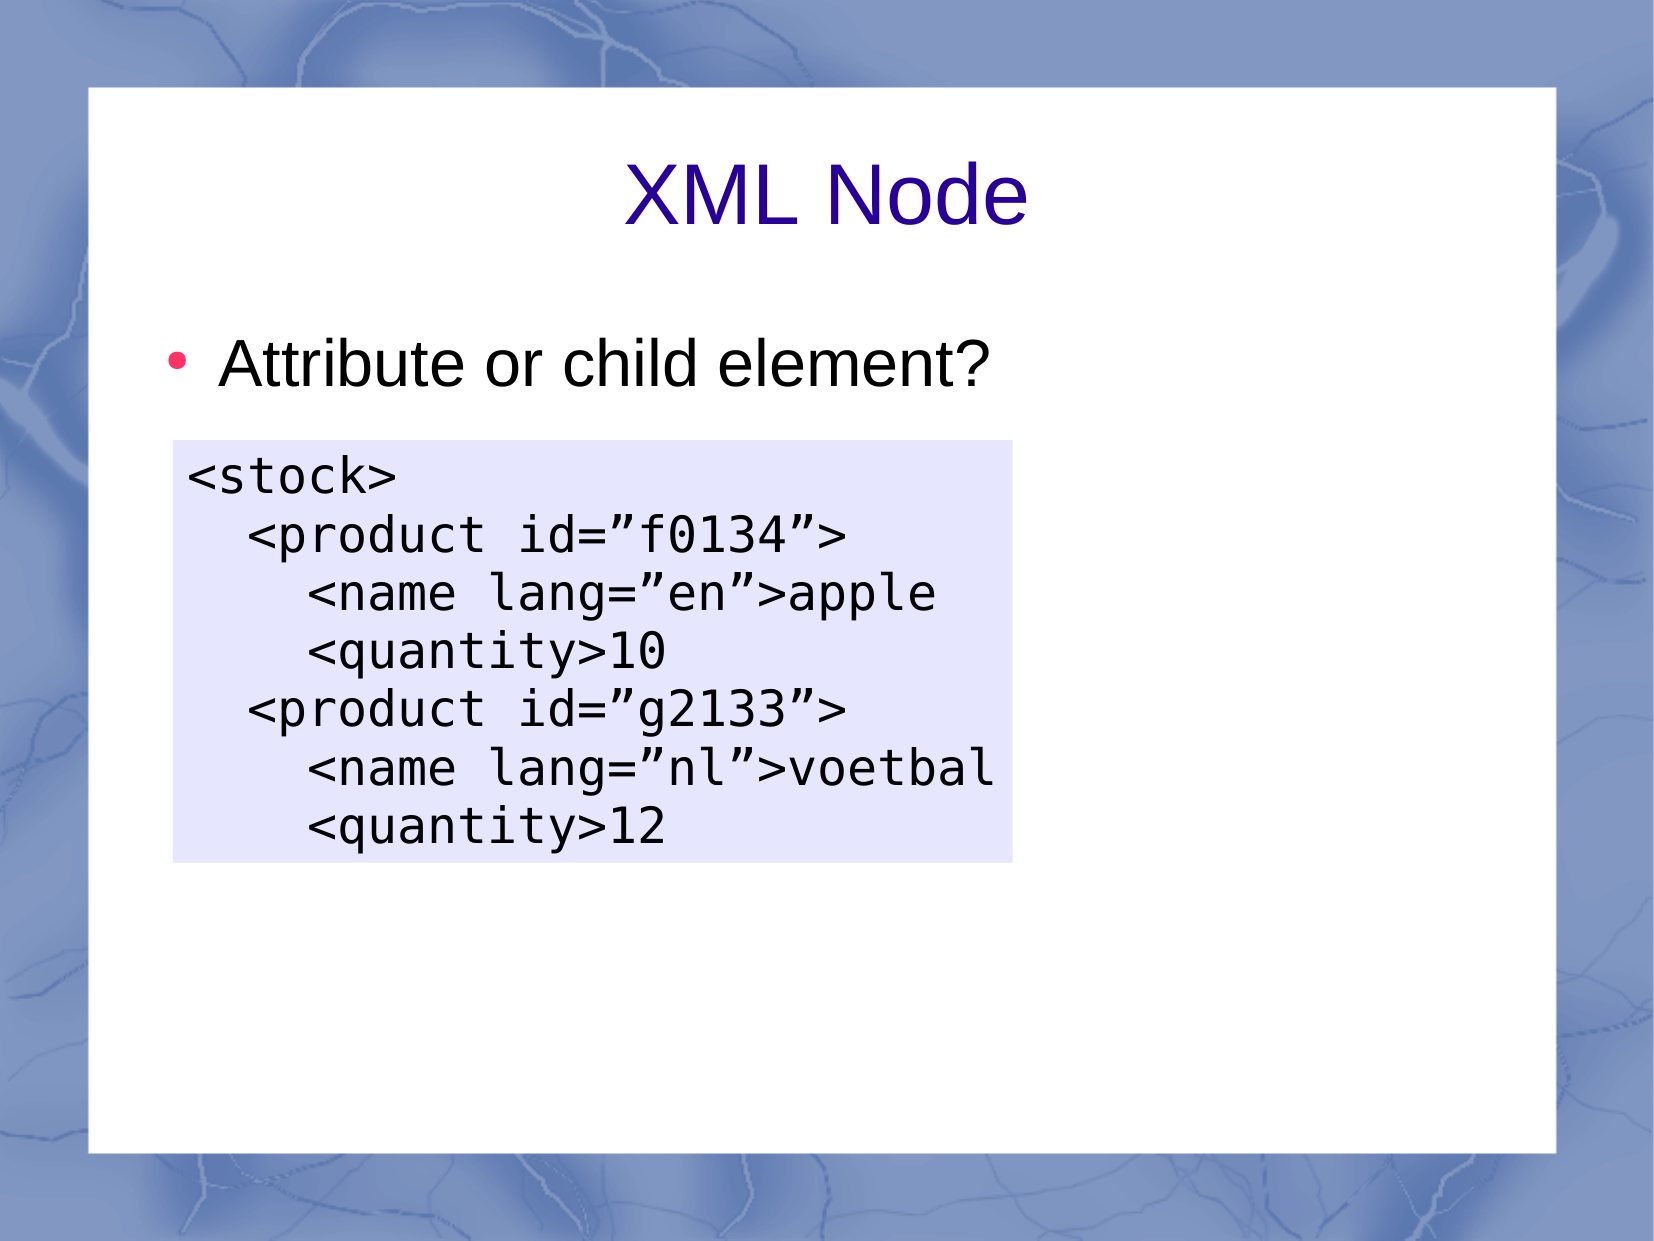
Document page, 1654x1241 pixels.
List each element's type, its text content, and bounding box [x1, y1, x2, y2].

text_box <stock> <product id=”f0134”> <name lang=”en”>apple <quantity>10 <product id=”g2133”> <name lang=”nl”>voetbal <quantity>12 [172, 440, 1013, 863]
picture [0, 0, 1654, 1241]
title XML Node [118, 90, 1536, 298]
list Attribute or child element? [147, 325, 1506, 1232]
